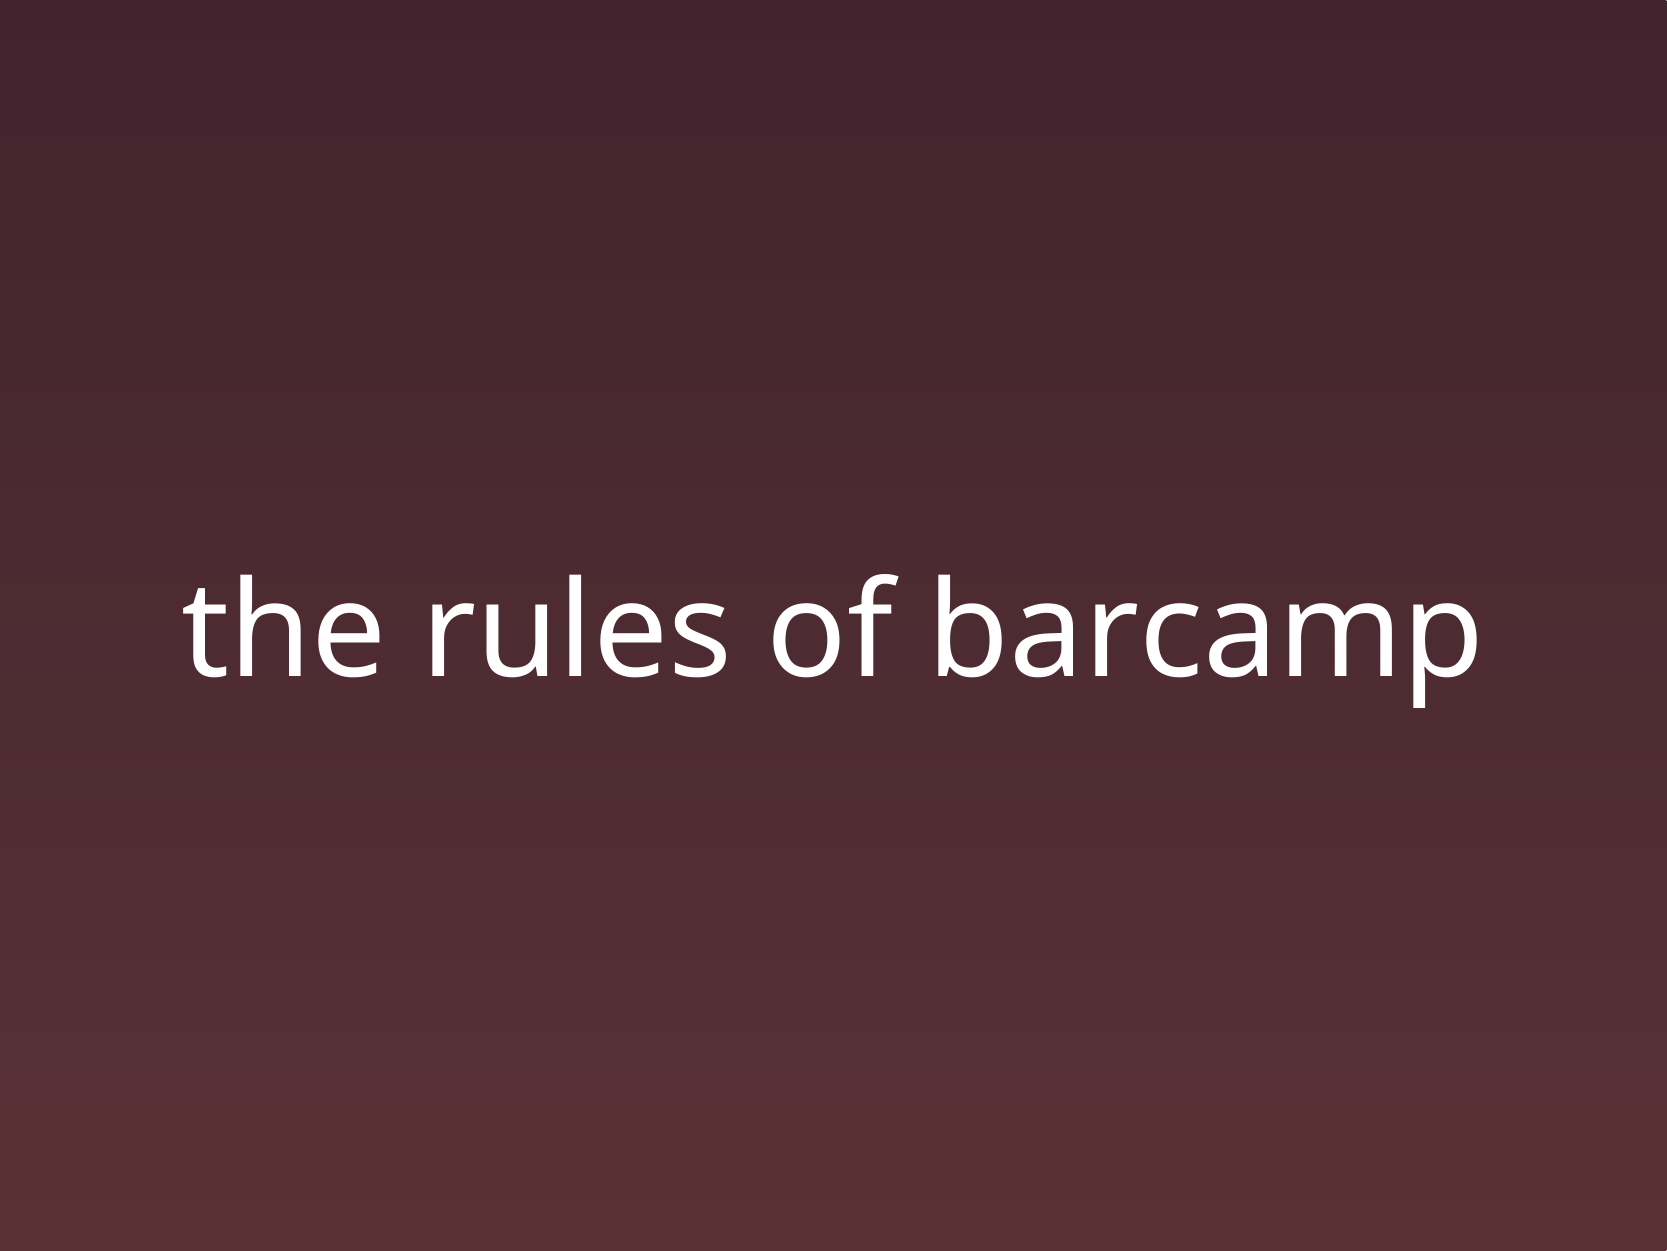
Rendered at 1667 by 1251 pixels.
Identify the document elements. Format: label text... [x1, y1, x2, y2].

title the rules of barcamp [141, 381, 1525, 869]
